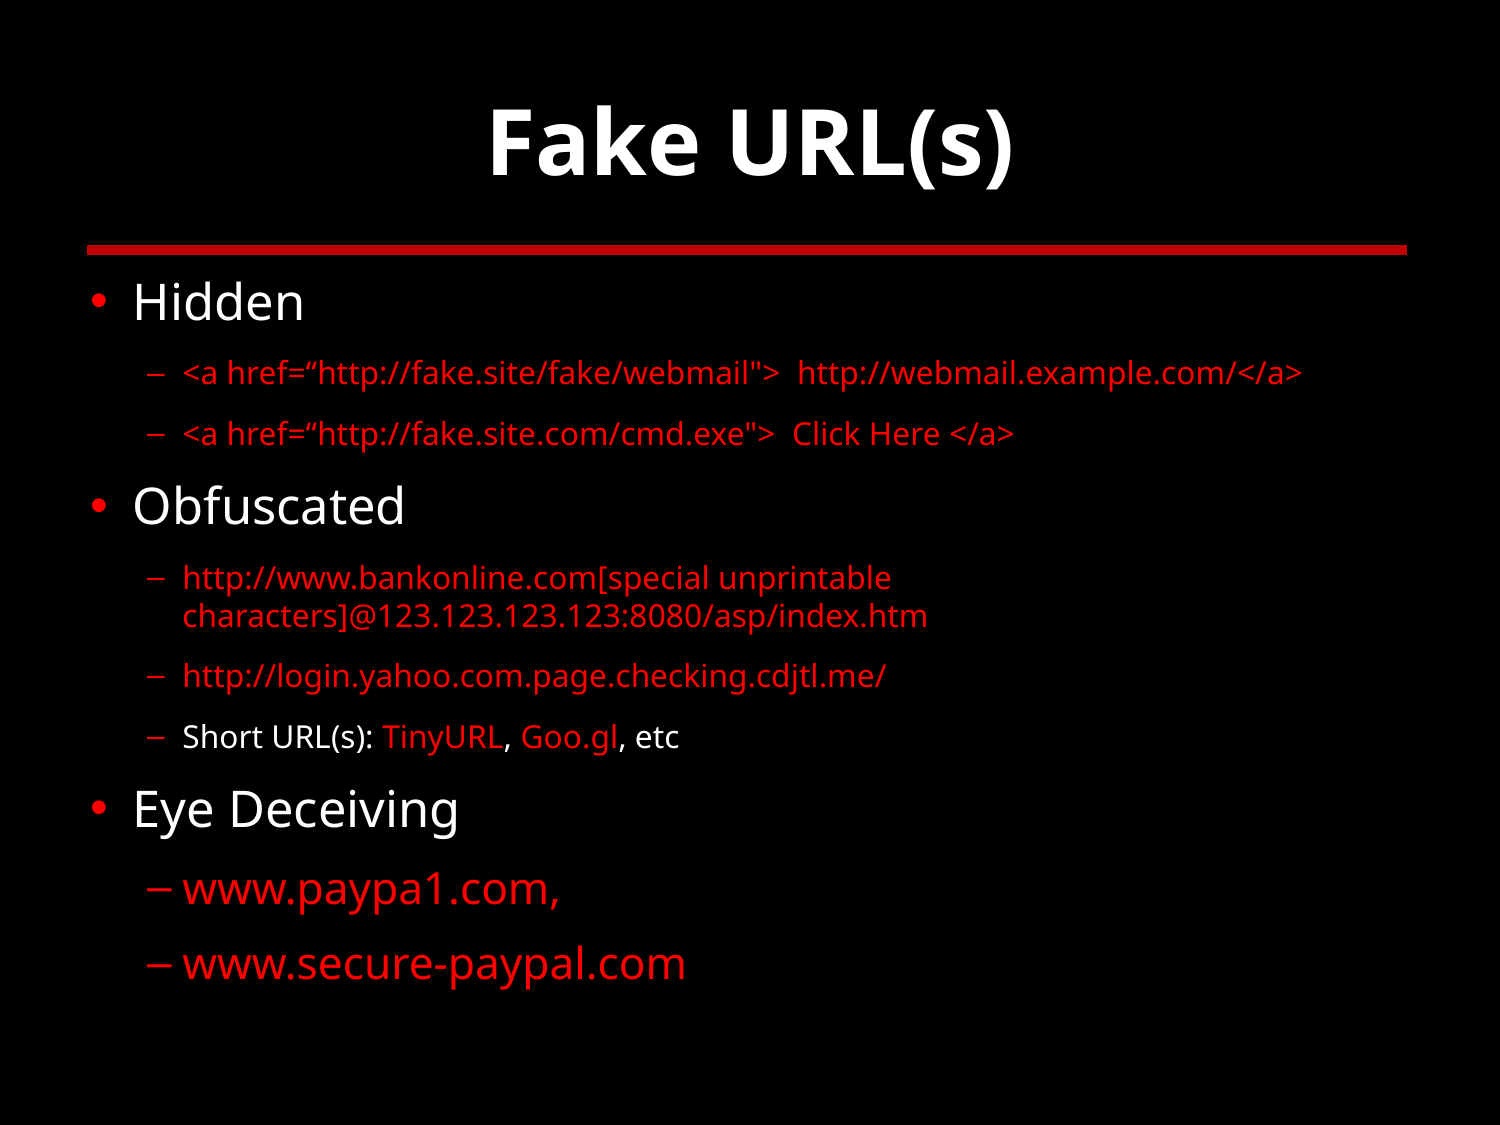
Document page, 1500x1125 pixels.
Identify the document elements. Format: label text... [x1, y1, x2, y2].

list Hidden <a href=“http://fake.site/fake/webmail"> http://webmail.example.com/</a> <a href=“http://fake.site.com/cmd.exe"> Click Here </a> Obfuscated http://www.bankonline.com[special unprintable characters]@123.123.123.123:8080/asp/index.htm http://login.yahoo.com.page.checking.cdjtl.me/ Short URL(s): TinyURL, Goo.gl, etc Eye Deceiving www.paypa1.com, www.secure-paypal.com [75, 262, 1425, 1005]
title Fake URL(s) [75, 45, 1425, 233]
